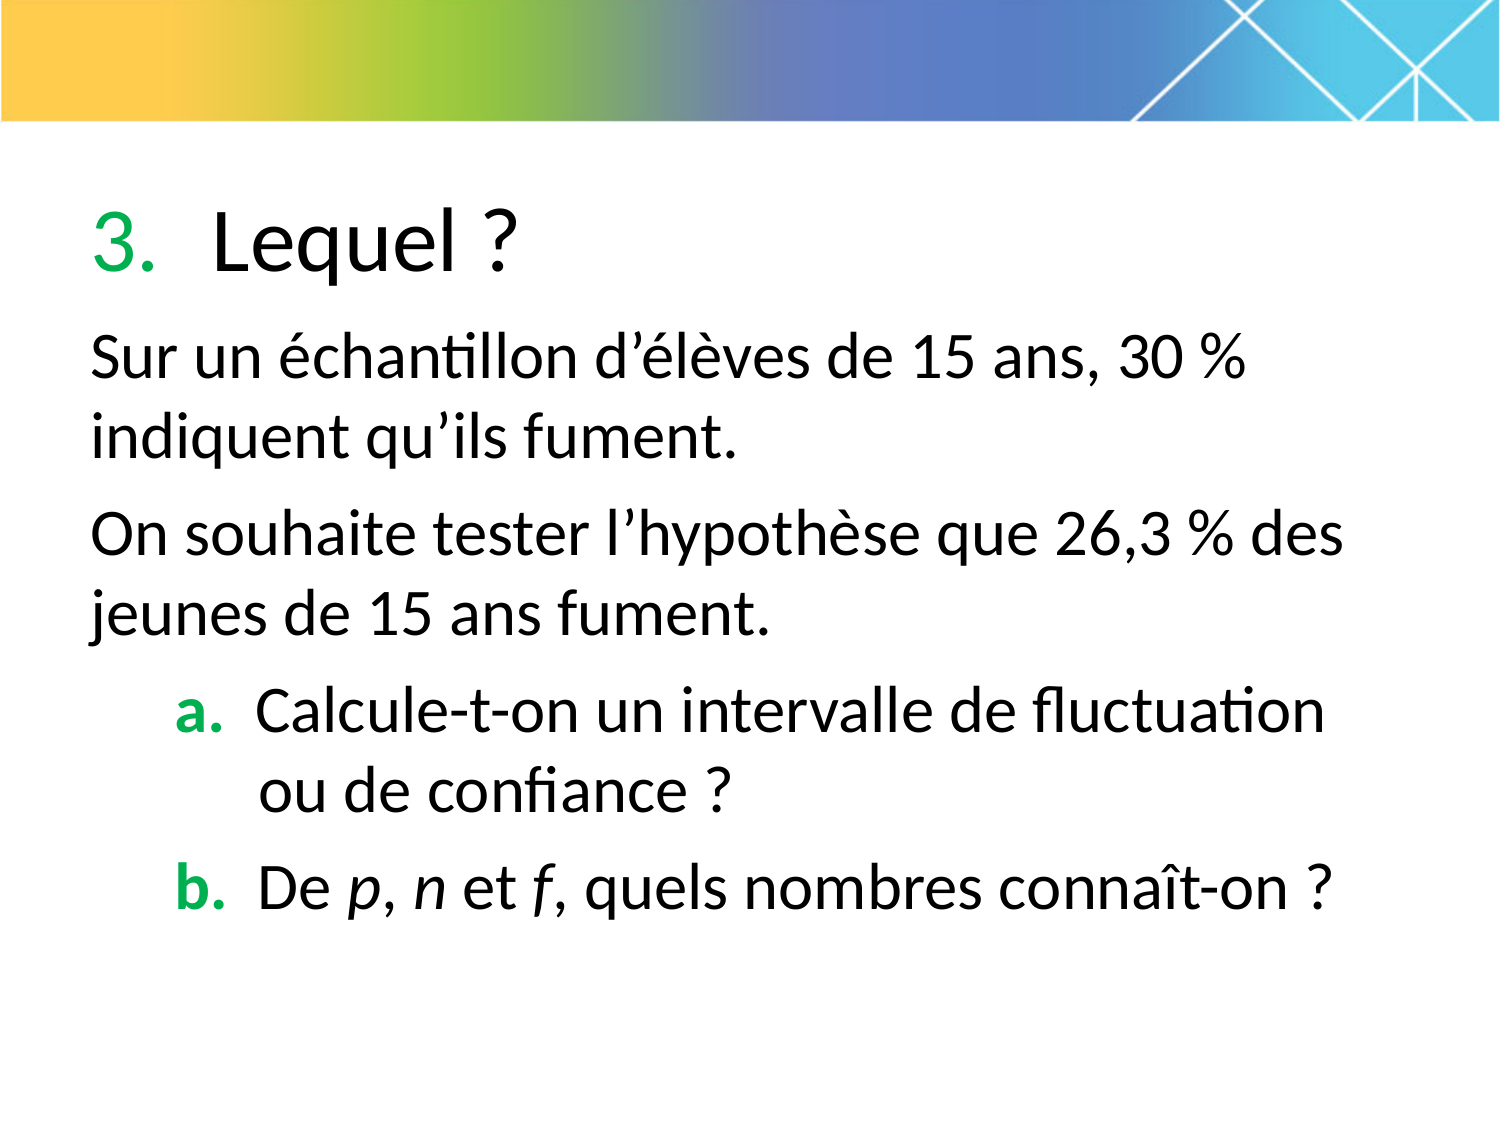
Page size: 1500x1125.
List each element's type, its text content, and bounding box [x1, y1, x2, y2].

list Sur un échantillon d’élèves de 15 ans, 30 % indiquent qu’ils fument. On souhaite tester l’hypothèse que 26,3 % des jeunes de 15 ans fument. a. Calcule-t-on un intervalle de fluctuation ou de confiance ? b. De p, n et f, quels nombres connaît-on ? [75, 304, 1426, 1067]
title Lequel ? [75, 164, 1426, 304]
